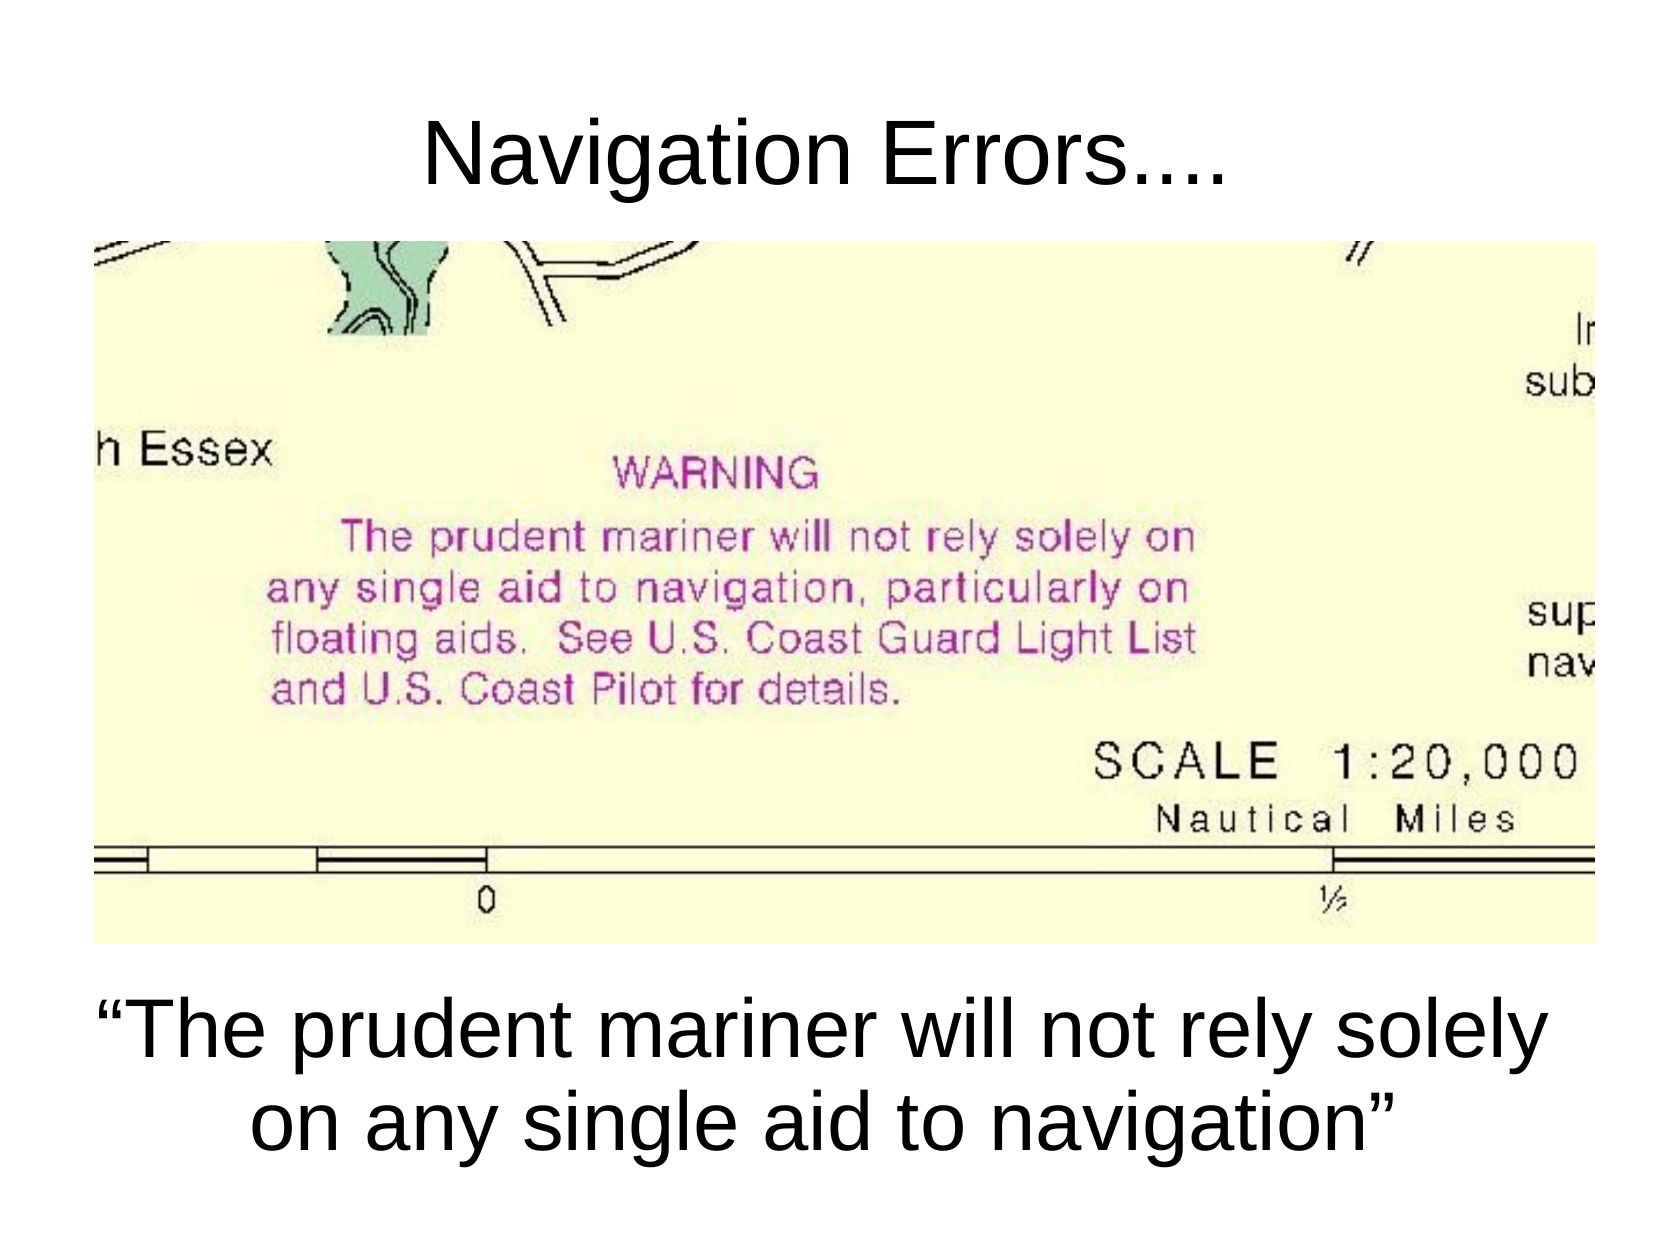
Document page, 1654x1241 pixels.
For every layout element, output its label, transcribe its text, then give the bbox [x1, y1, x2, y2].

title Navigation Errors.... [82, 49, 1571, 257]
title “The prudent mariner will not rely solely on any single aid to navigation” [79, 921, 1568, 1230]
picture [94, 241, 1595, 944]
